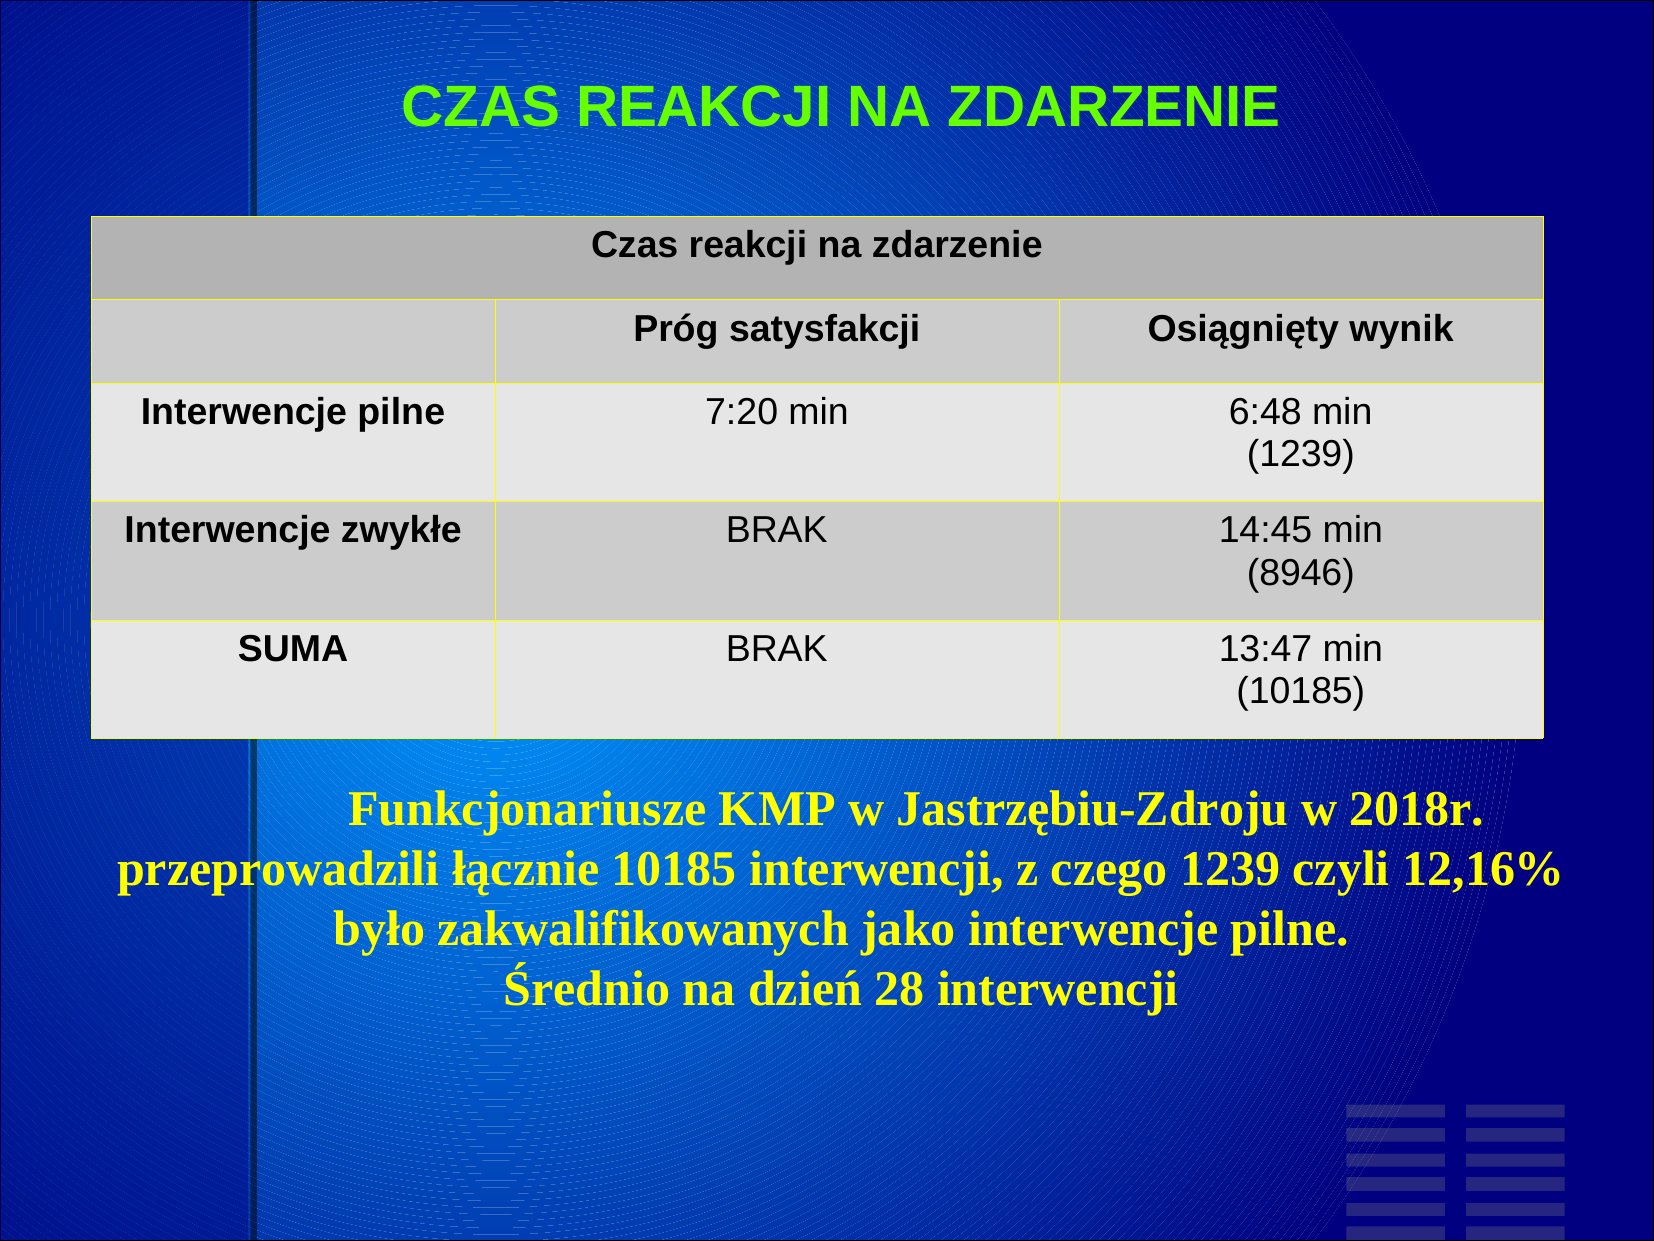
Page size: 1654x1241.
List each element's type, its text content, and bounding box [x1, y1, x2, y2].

table_cell 6:48 min (1239) [1060, 384, 1543, 501]
table_cell [92, 300, 495, 383]
table_cell BRAK [496, 502, 1059, 620]
table_header Czas reakcji na zdarzenie [92, 217, 1543, 299]
table_cell 7:20 min [496, 384, 1059, 501]
table_cell Osiągnięty wynik [1060, 300, 1543, 383]
table_cell Interwencje zwykłe [92, 502, 495, 620]
table_cell 14:45 min (8946) [1060, 502, 1543, 620]
table_cell 13:47 min (10185) [1060, 621, 1543, 738]
text_box CZAS REAKCJI NA ZDARZENIE [147, 66, 1535, 148]
table_cell Interwencje pilne [92, 384, 495, 501]
table_cell BRAK [496, 621, 1059, 738]
text_box Funkcjonariusze KMP w Jastrzębiu-Zdroju w 2018r. przeprowadzili łącznie 10185 interwencji, z czego 1239 czyli 12,16% było zakwalifikowanych jako interwencje pilne. Średnio na dzień 28 interwencji [59, 767, 1625, 1188]
table_cell SUMA [92, 621, 495, 738]
table_cell Próg satysfakcji [496, 300, 1059, 383]
